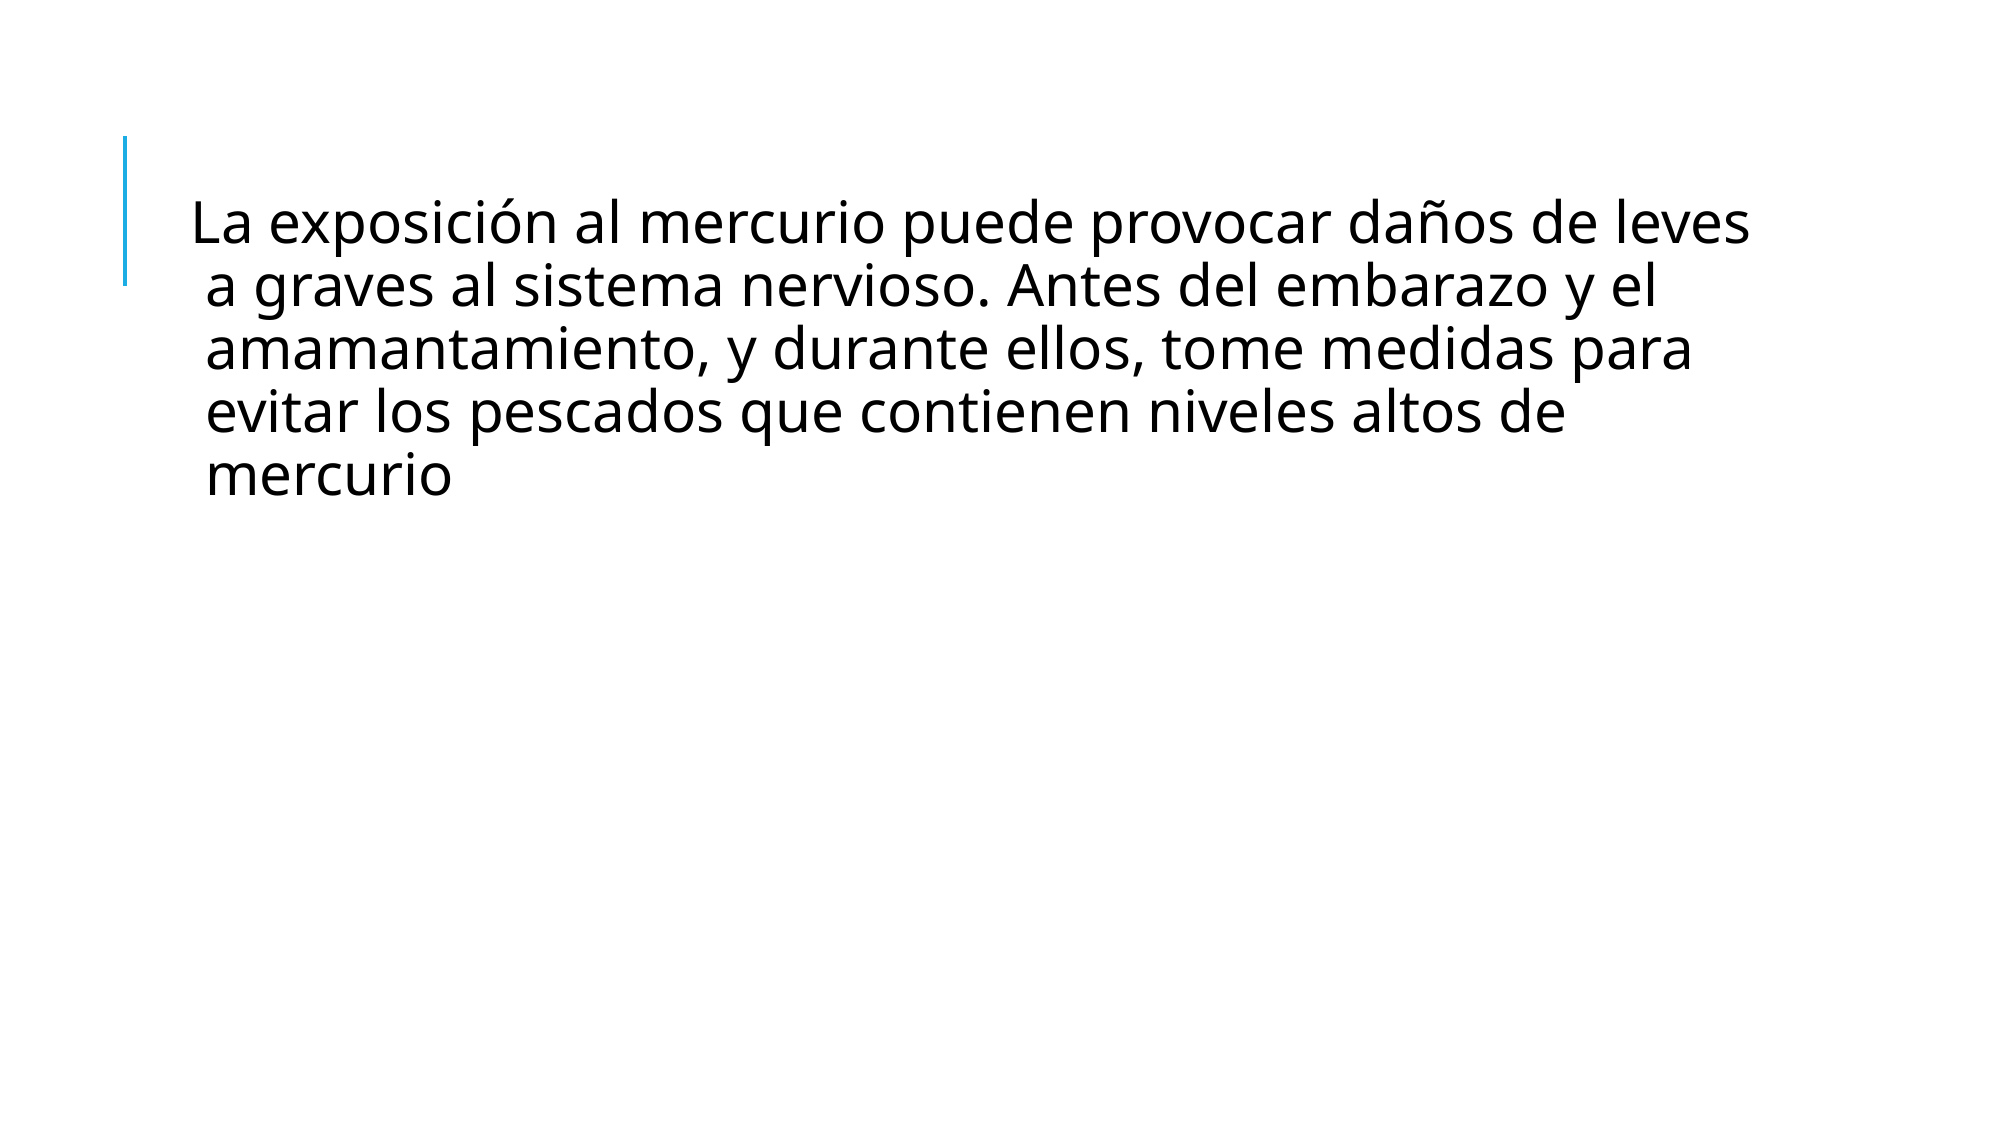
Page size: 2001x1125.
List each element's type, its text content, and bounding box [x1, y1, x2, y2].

list La exposición al mercurio puede provocar daños de leves a graves al sistema nervioso. Antes del embarazo y el amamantamiento, y durante ellos, tome medidas para evitar los pescados que contienen niveles altos de mercurio [168, 185, 1763, 1036]
